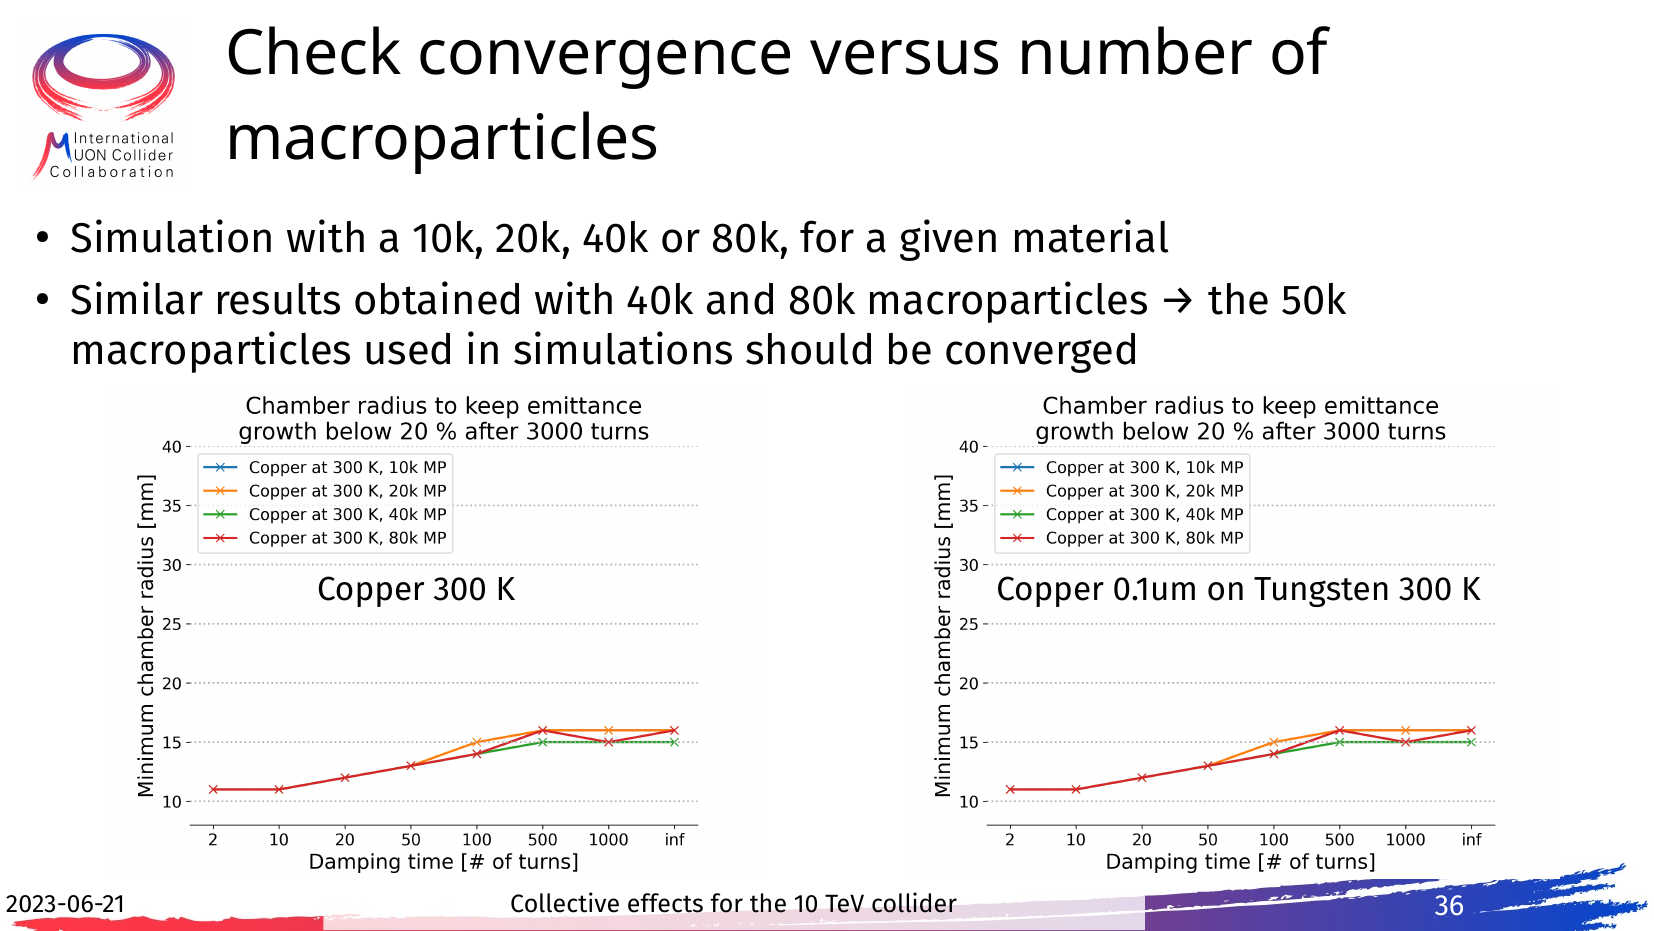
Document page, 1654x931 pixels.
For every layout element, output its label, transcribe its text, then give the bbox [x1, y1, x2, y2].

picture [0, 387, 1654, 931]
text_box Simulation with a 10k, 20k, 40k or 80k, for a given material Similar results obtained with 40k and 80k macroparticles → the 50k macroparticles used in simulations should be converged [20, 206, 1654, 484]
text_box Copper 0.1um on Tungsten 300 K [981, 561, 1497, 617]
title Check convergence versus number of macroparticles [225, 7, 1571, 206]
picture [21, 21, 188, 189]
text_box Copper 300 K [302, 561, 531, 617]
